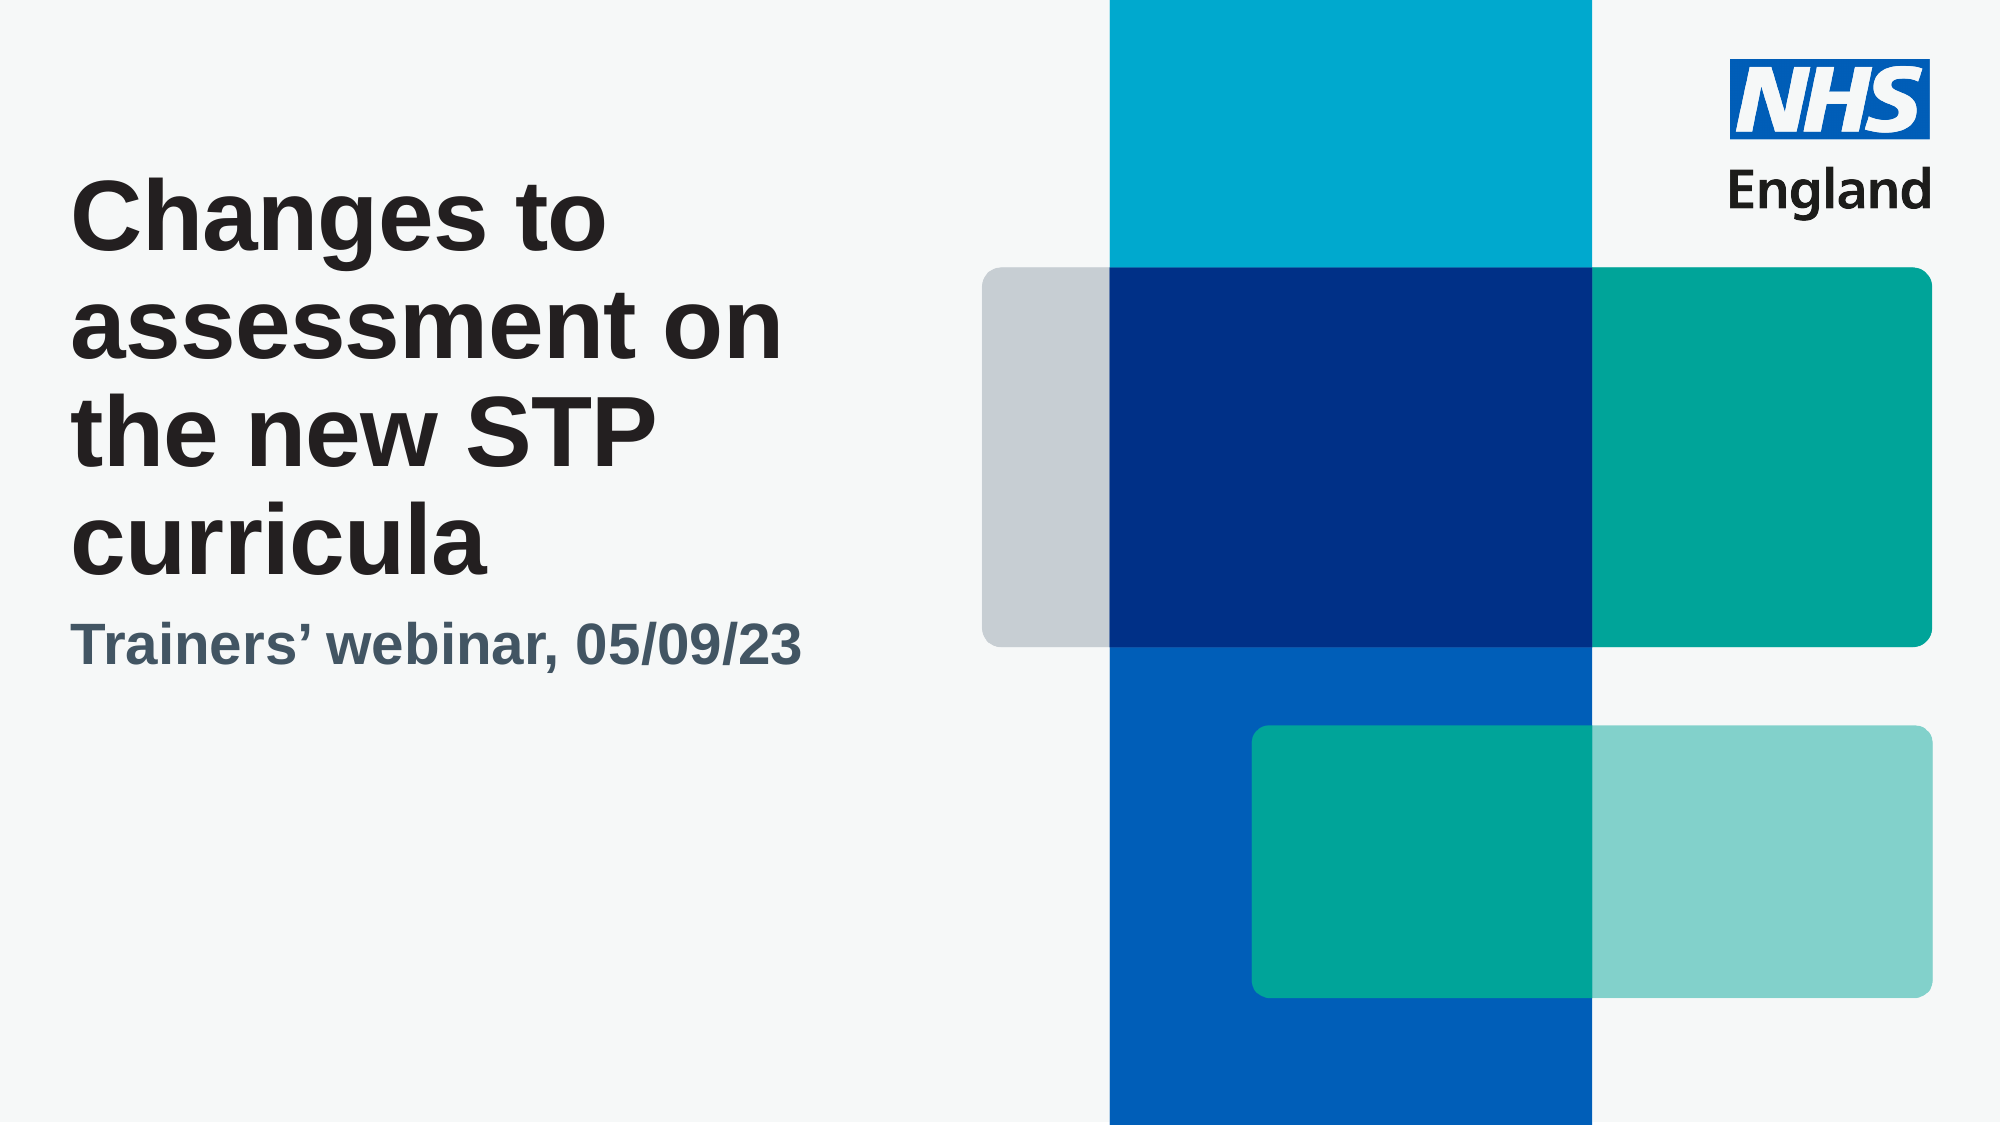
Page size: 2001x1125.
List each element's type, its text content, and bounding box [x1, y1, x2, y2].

title Changes to assessment on the new STP curricula [70, 164, 833, 576]
subtitle Trainers’ webinar, 05/09/23 [70, 614, 1379, 783]
